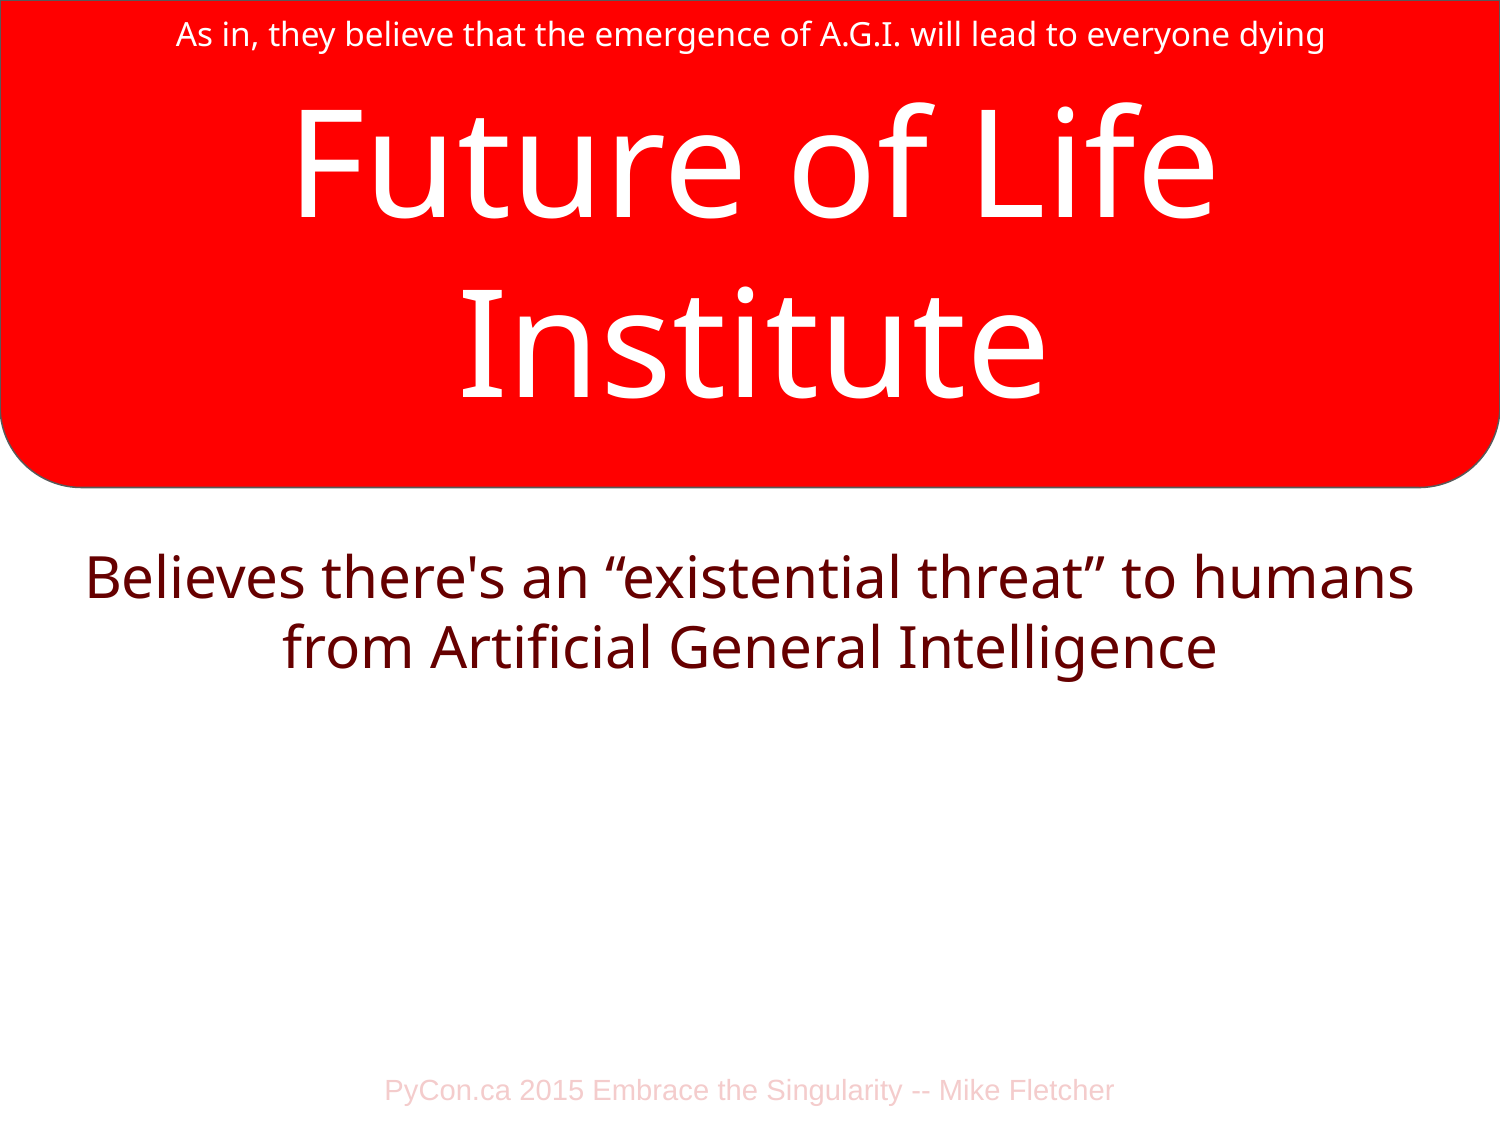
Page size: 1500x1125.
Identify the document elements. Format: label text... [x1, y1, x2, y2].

subtitle As in, they believe that the emergence of A.G.I. will lead to everyone dying [1, 0, 1500, 65]
title Future of Life Institute [28, 65, 1480, 488]
subtitle Believes there's an “existential threat” to humans from Artificial General Intelligence [0, 525, 1500, 1107]
